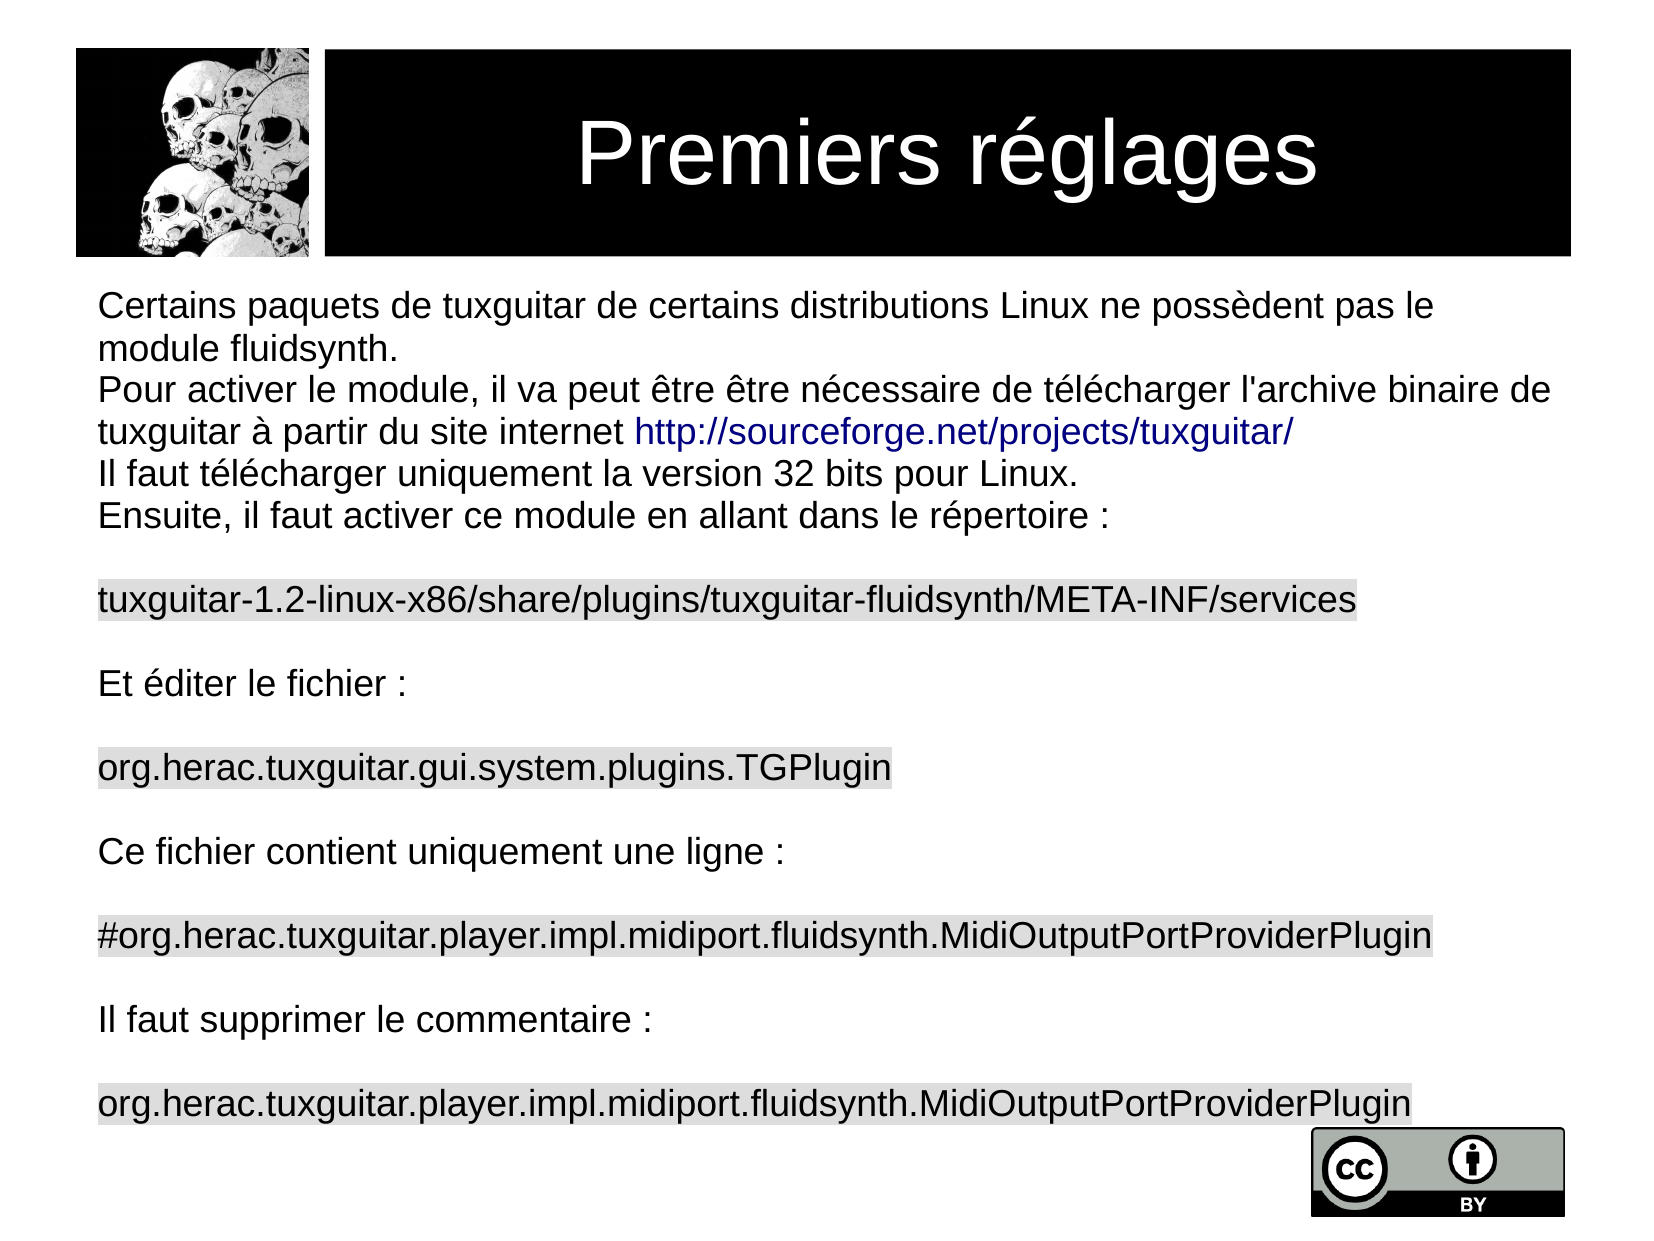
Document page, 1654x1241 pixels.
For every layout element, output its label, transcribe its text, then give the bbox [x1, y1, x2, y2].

text_box Certains paquets de tuxguitar de certains distributions Linux ne possèdent pas le module fluidsynth. Pour activer le module, il va peut être être nécessaire de télécharger l'archive binaire de tuxguitar à partir du site internet http://sourceforge.net/projects/tuxguitar/ Il faut télécharger uniquement la version 32 bits pour Linux. Ensuite, il faut activer ce module en allant dans le répertoire : tuxguitar-1.2-linux-x86/share/plugins/tuxguitar-fluidsynth/META-INF/services Et éditer le fichier : org.herac.tuxguitar.gui.system.plugins.TGPlugin Ce fichier contient uniquement une ligne : #org.herac.tuxguitar.player.impl.midiport.fluidsynth.MidiOutputPortProviderPlugin Il faut supprimer le commentaire : org.herac.tuxguitar.player.impl.midiport.fluidsynth.MidiOutputPortProviderPlugin [82, 277, 1571, 1133]
picture [1311, 1133, 1565, 1217]
title Premiers réglages [324, 49, 1571, 257]
picture [76, 48, 309, 257]
